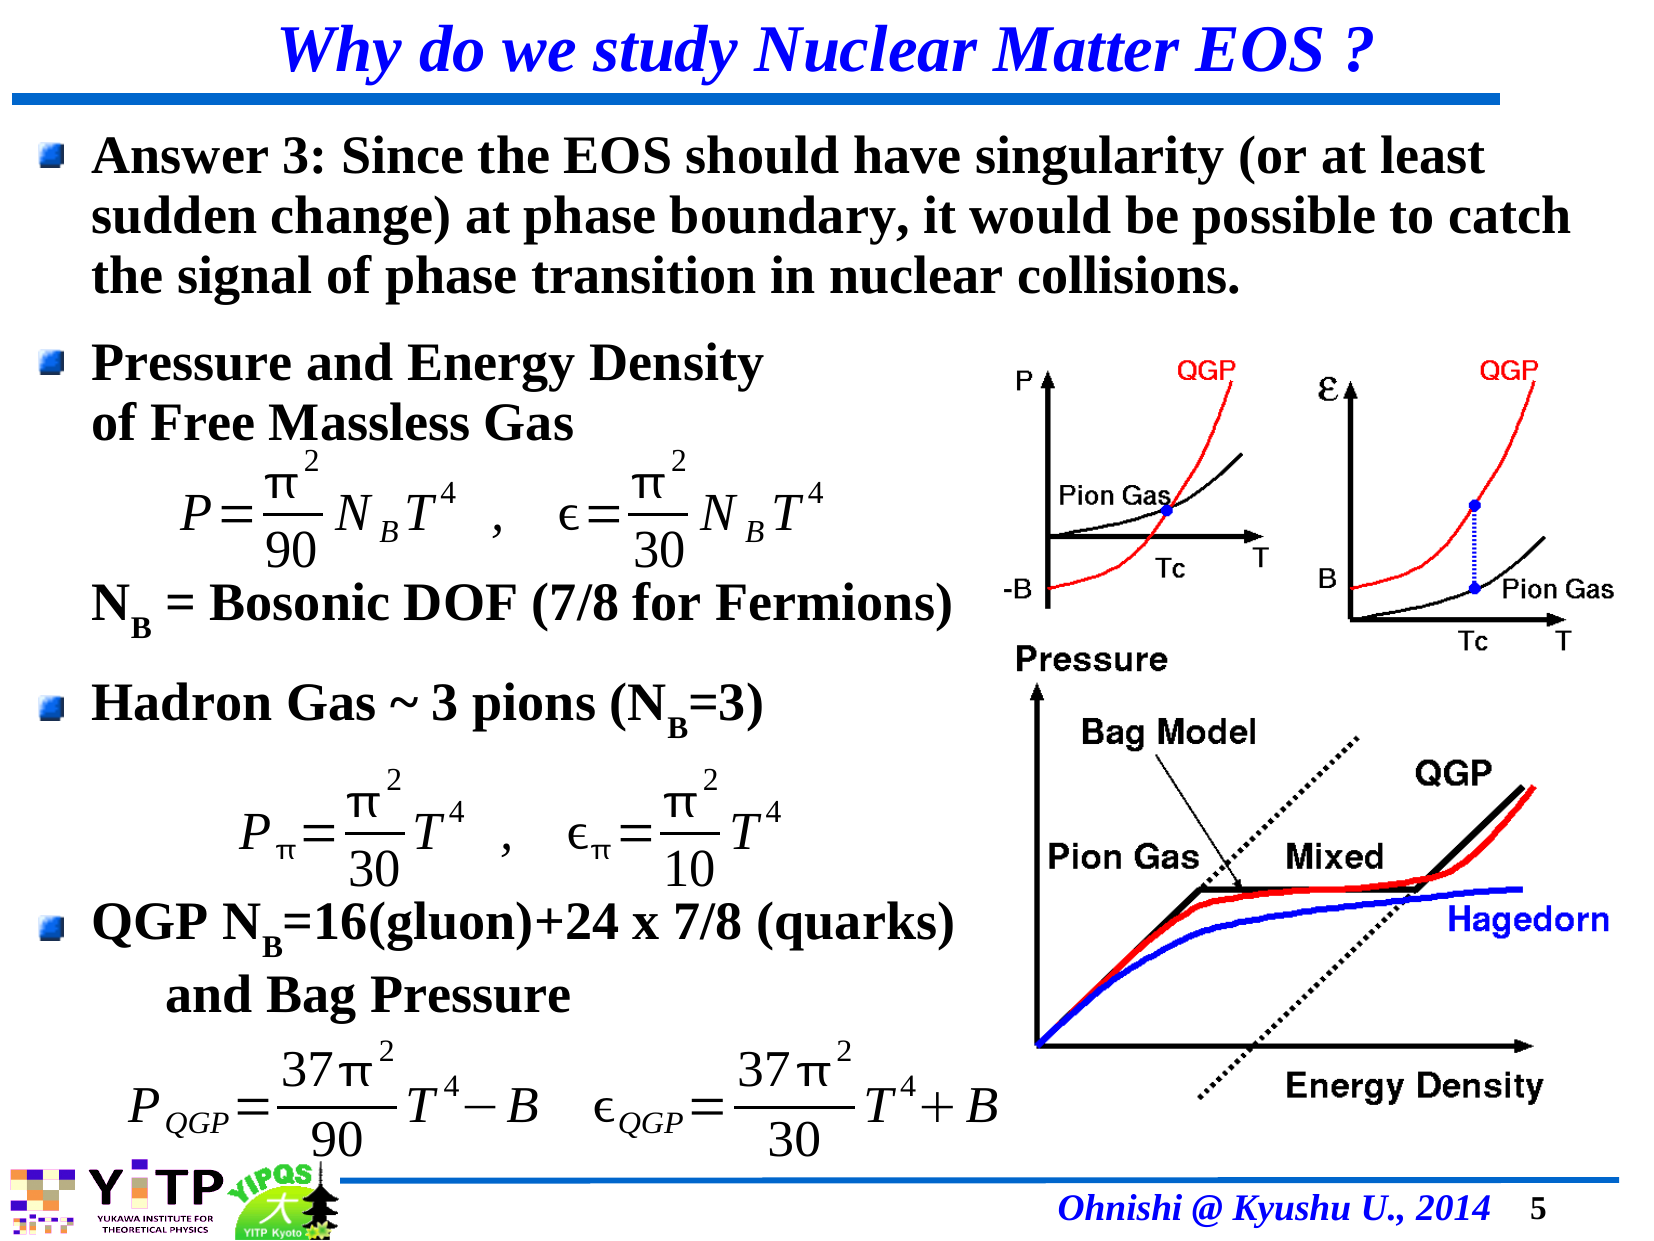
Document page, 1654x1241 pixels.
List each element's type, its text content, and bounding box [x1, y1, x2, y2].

chart [585, 1033, 1004, 1169]
picture [0, 1154, 340, 1241]
list Answer 3: Since the EOS should have singularity (or at least sudden change) at phase boundary, it would be possible to catch the signal of phase transition in nuclear collisions. Pressure and Energy Density of Free Massless Gas NB = Bosonic DOF (7/8 for Fermions) Hadron Gas ~ 3 pions (NB=3) QGP NB=16(gluon)+24 x 7/8 (quarks) and Bag Pressure [20, 124, 1621, 1137]
picture [1003, 354, 1617, 1107]
chart [229, 761, 814, 898]
chart [118, 1033, 546, 1169]
chart [170, 442, 857, 579]
title Why do we study Nuclear Matter EOS ? [0, 0, 1654, 99]
